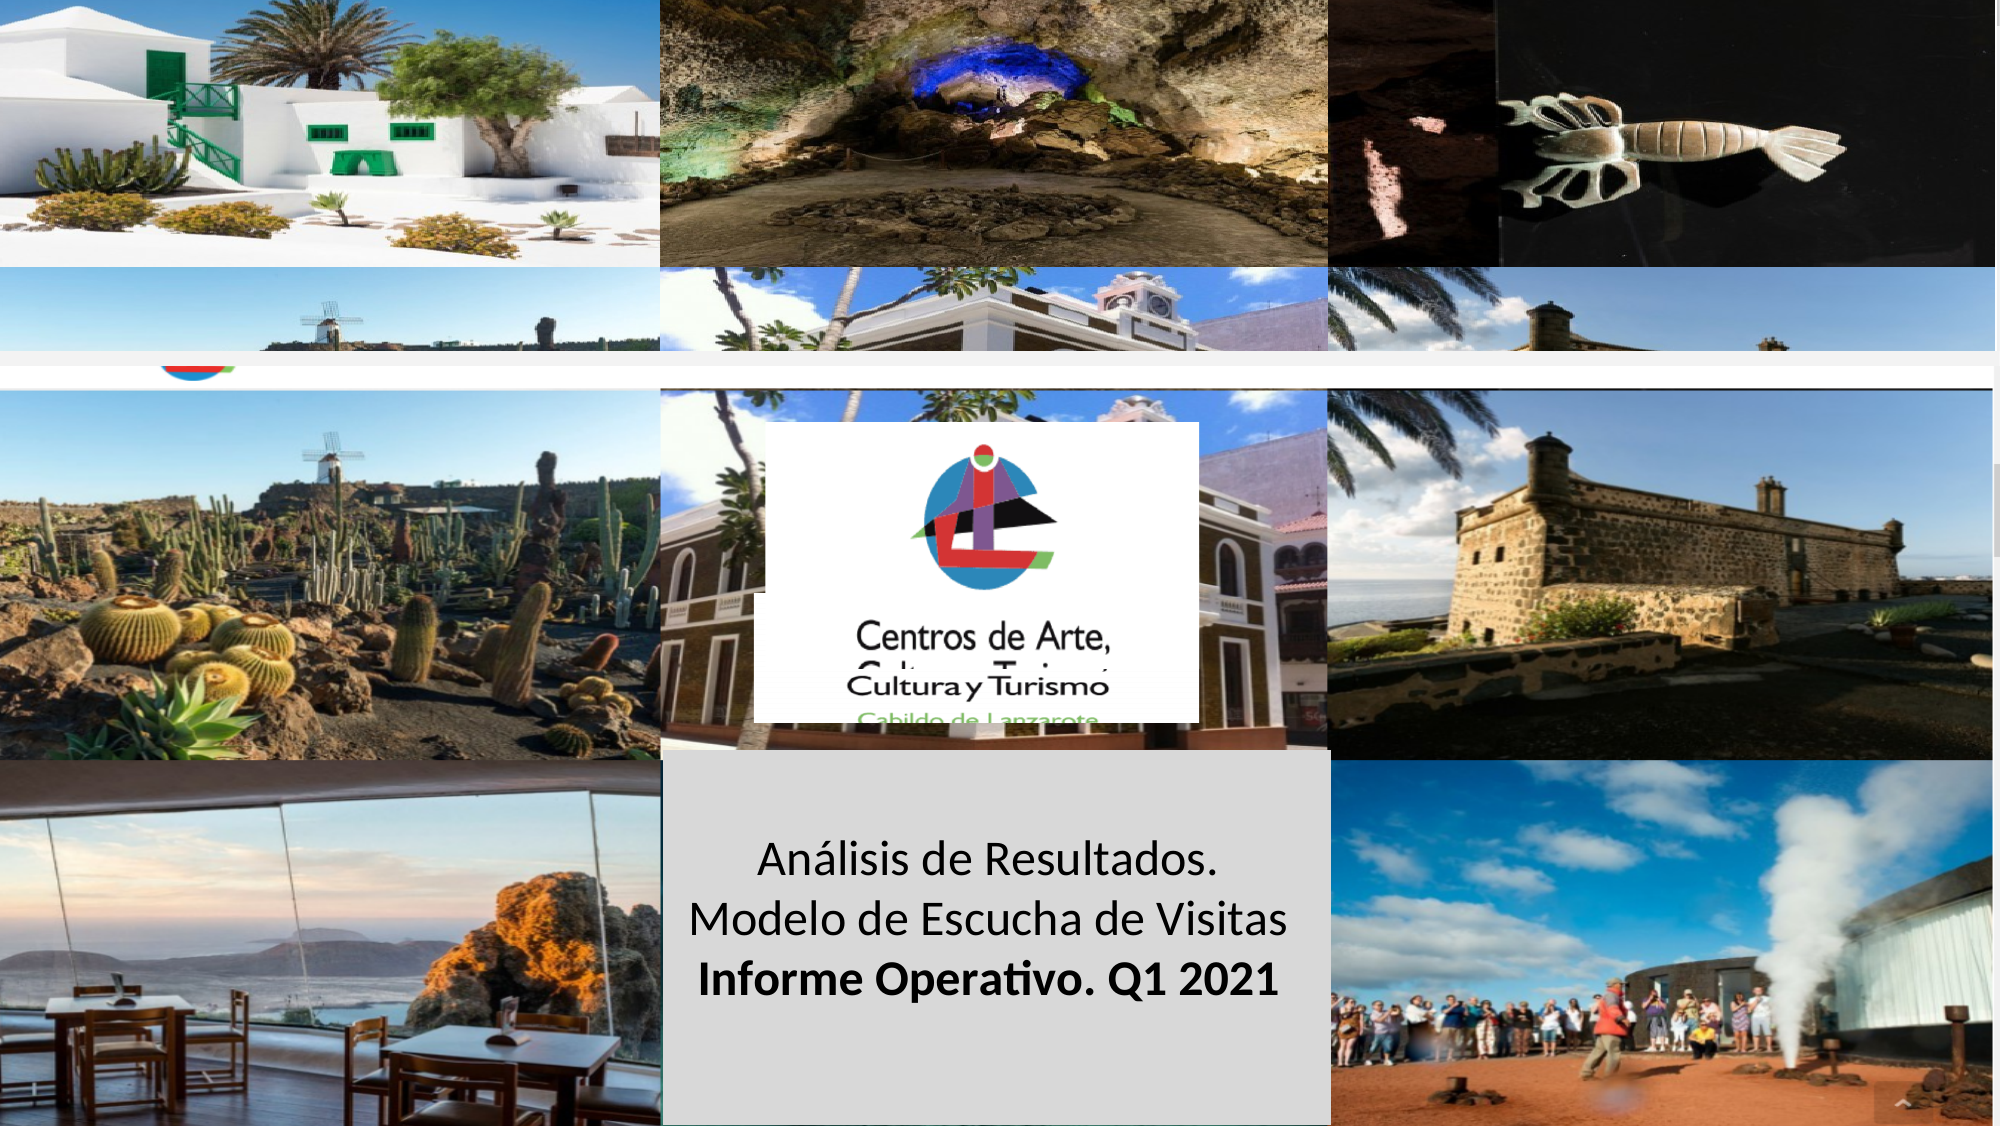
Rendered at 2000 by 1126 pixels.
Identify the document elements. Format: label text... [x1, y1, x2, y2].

picture [0, 366, 2000, 1126]
picture [0, 0, 2000, 351]
text_box Análisis de Resultados. Modelo de Escucha de Visitas Informe Operativo. Q1 2021 [663, 750, 1331, 1125]
